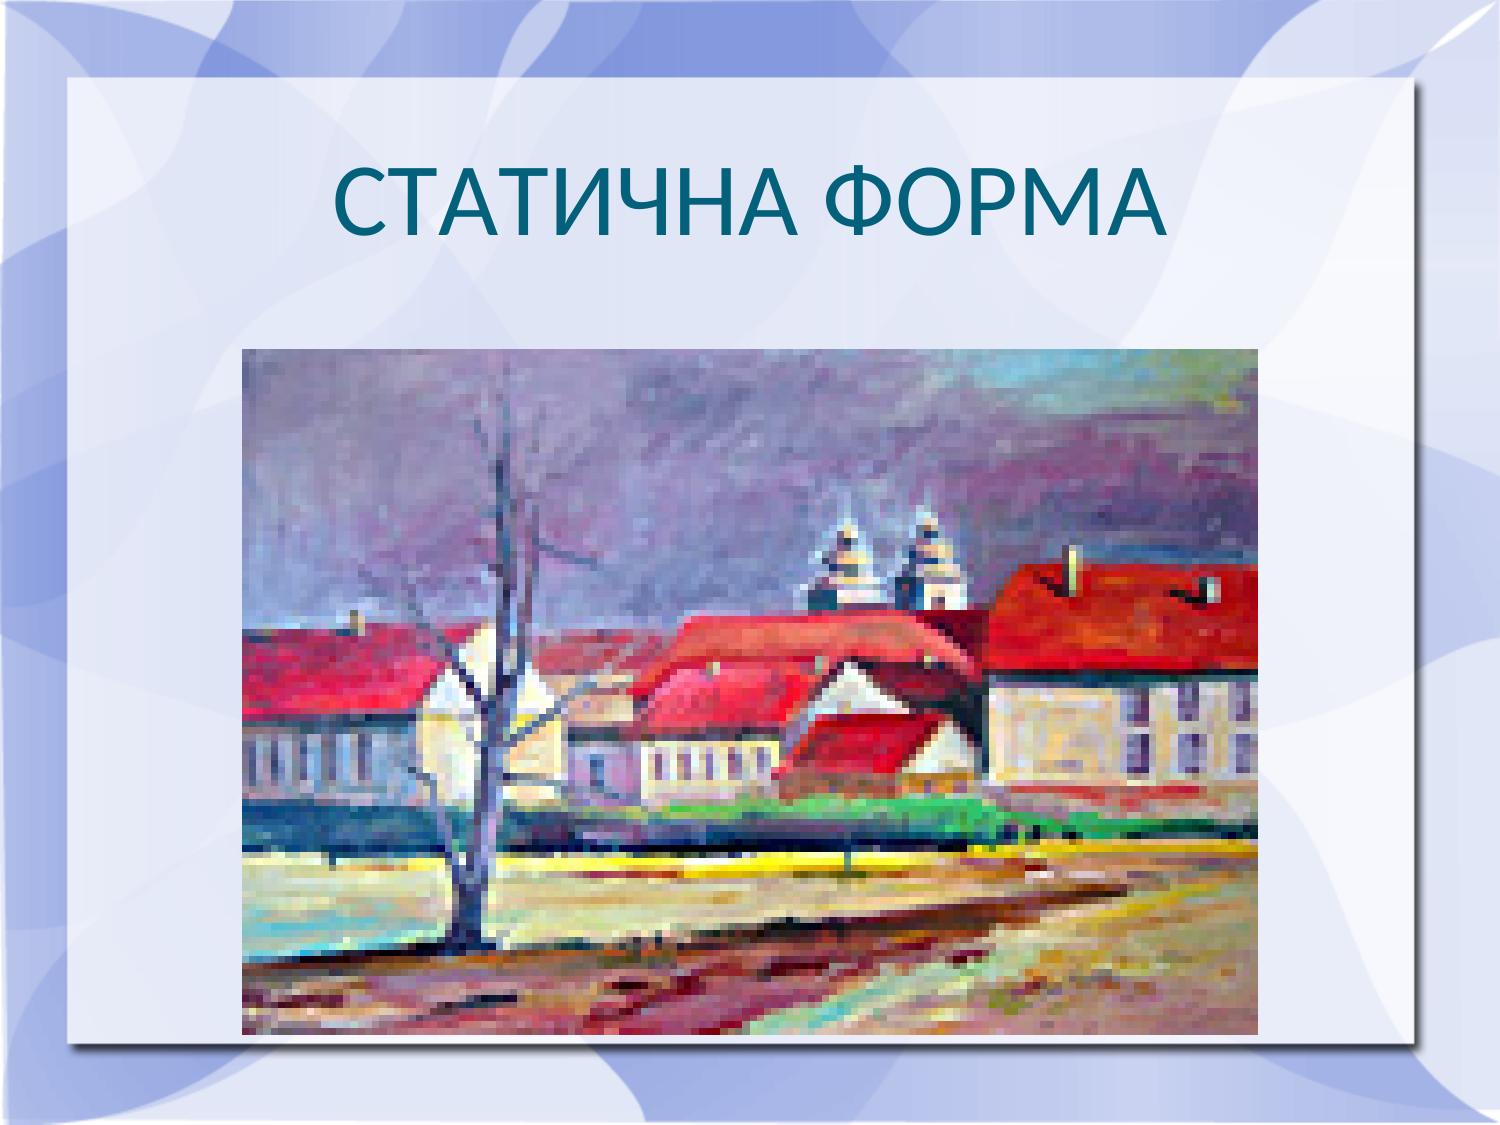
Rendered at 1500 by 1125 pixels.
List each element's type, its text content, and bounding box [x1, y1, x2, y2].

title СТАТИЧНА ФОРМА [75, 115, 1425, 303]
picture [0, 0, 1500, 1125]
